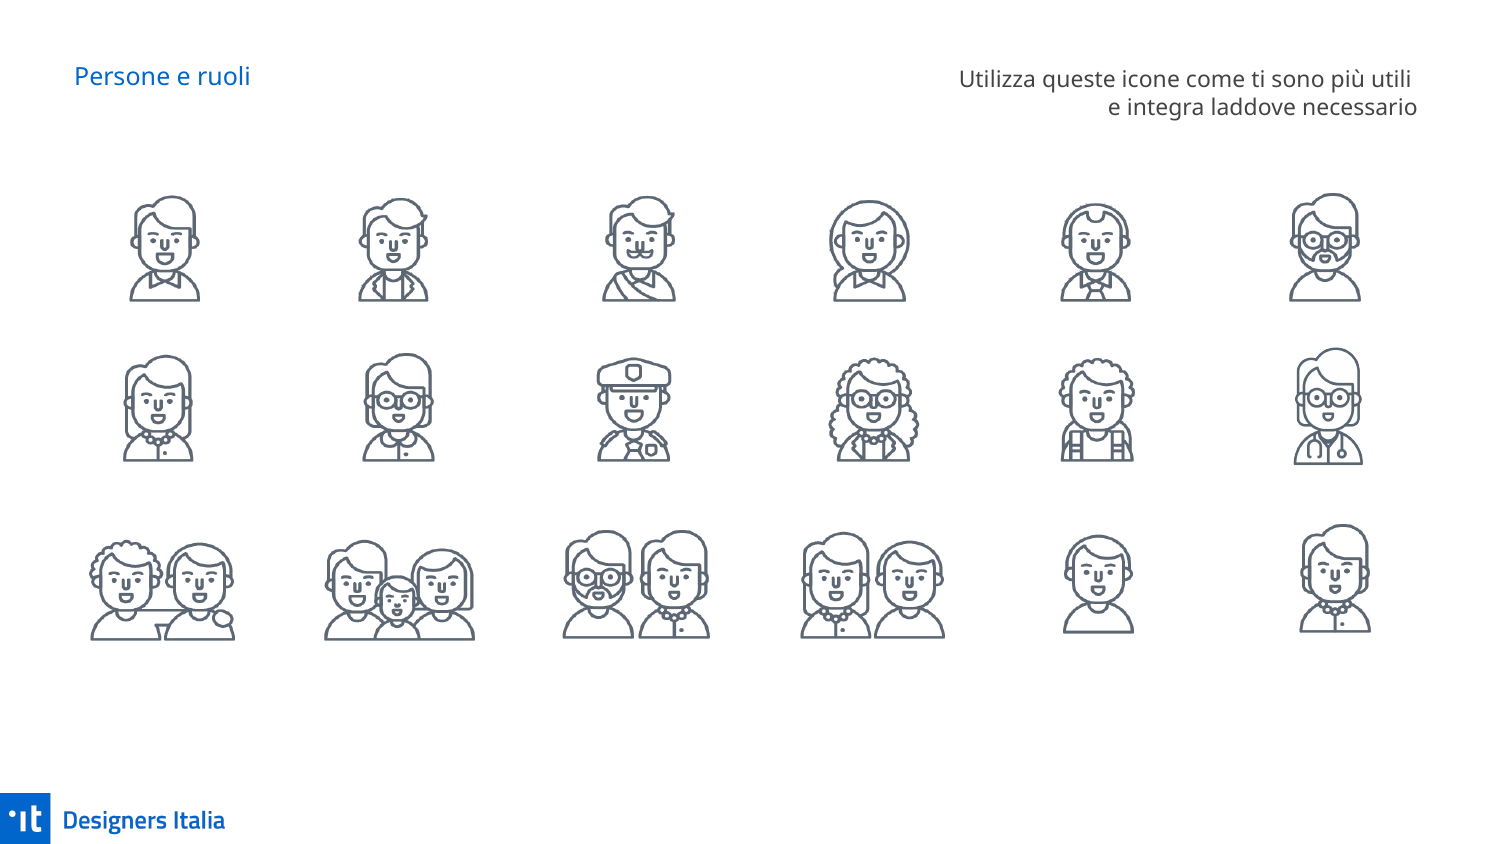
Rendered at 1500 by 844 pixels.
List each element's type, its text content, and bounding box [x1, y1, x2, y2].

picture [547, 175, 726, 330]
picture [72, 335, 251, 490]
picture [1263, 334, 1399, 470]
picture [782, 175, 961, 330]
picture [548, 512, 726, 667]
picture [543, 335, 722, 490]
picture [318, 335, 497, 490]
picture [1010, 175, 1189, 330]
picture [1235, 175, 1414, 330]
picture [782, 335, 961, 490]
picture [1010, 506, 1189, 662]
text_box Utilizza queste icone come ti sono più utili e integra laddove necessario [750, 49, 1434, 101]
picture [782, 512, 961, 667]
picture [310, 514, 489, 669]
text_box Persone e ruoli [59, 52, 696, 99]
picture [0, 793, 238, 844]
picture [307, 175, 486, 330]
picture [72, 514, 251, 669]
picture [72, 175, 251, 330]
picture [1249, 506, 1428, 661]
picture [1010, 335, 1189, 490]
